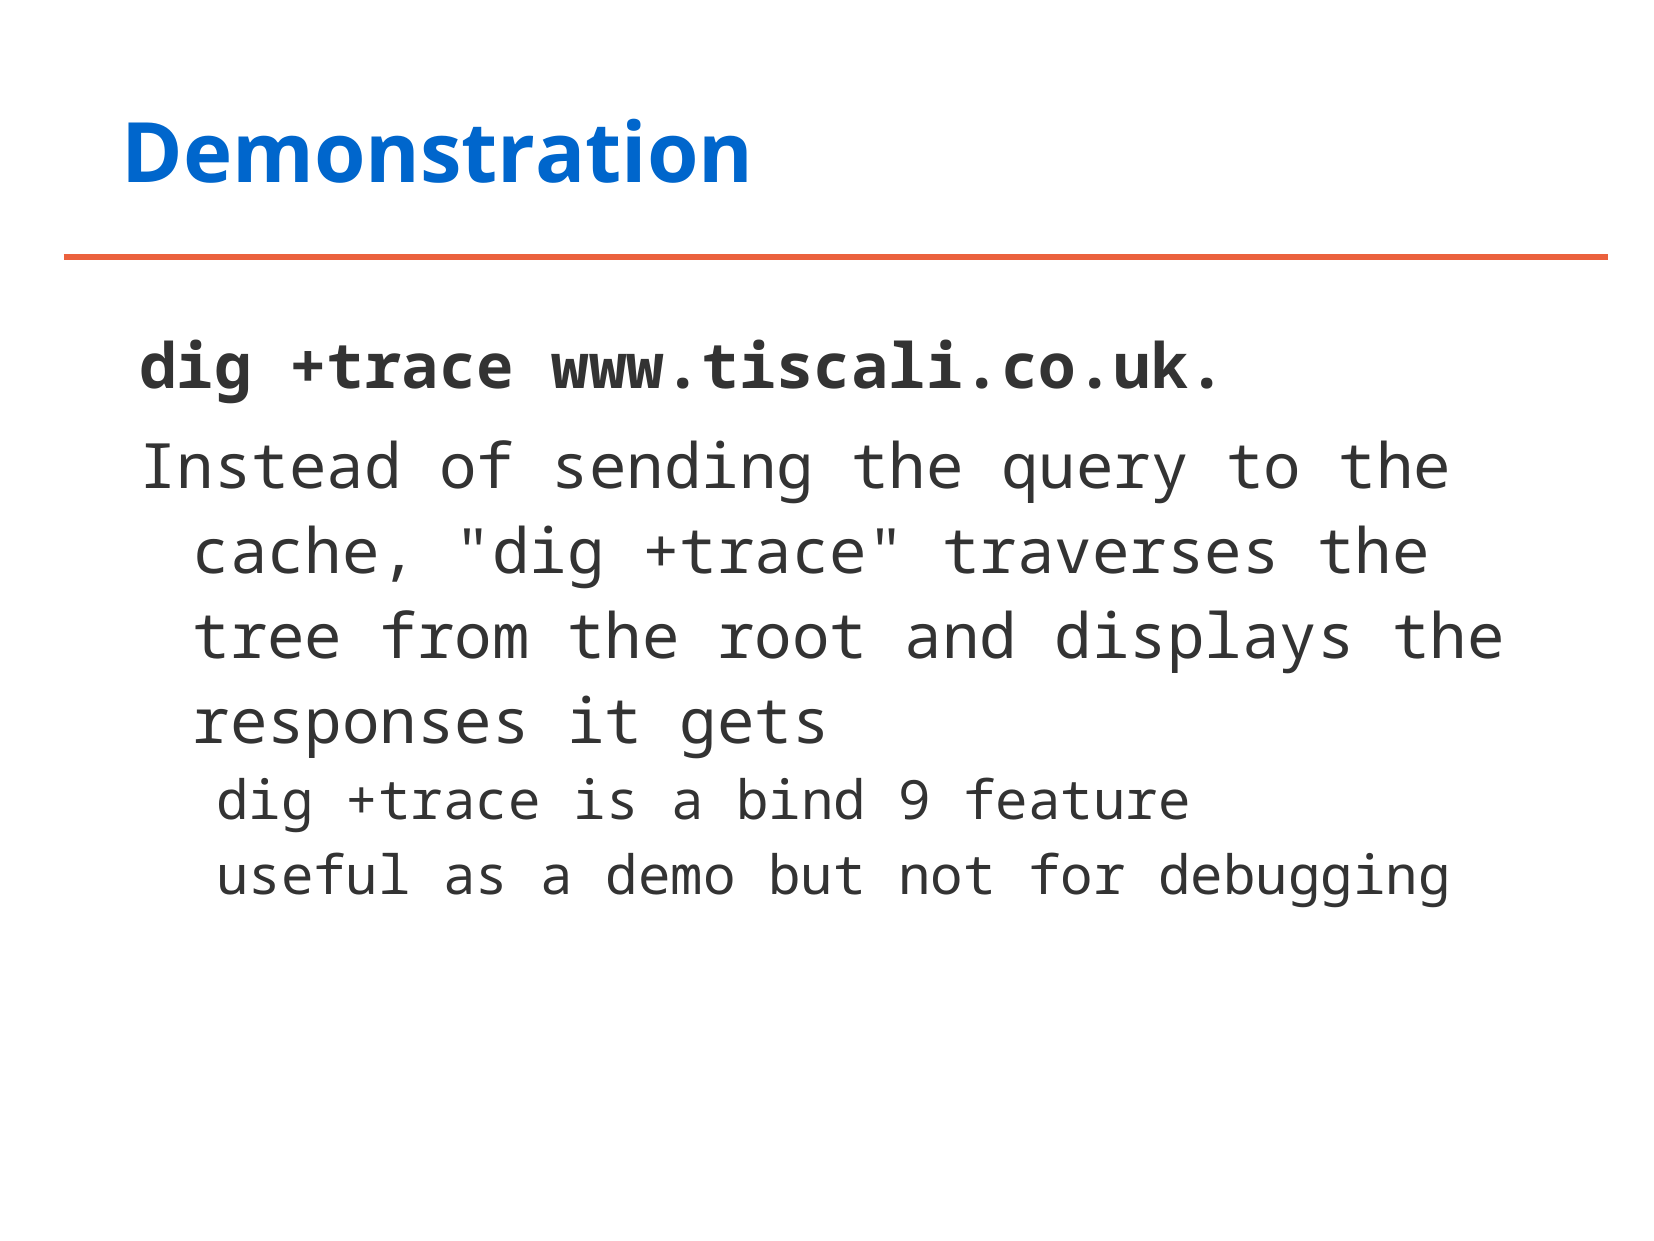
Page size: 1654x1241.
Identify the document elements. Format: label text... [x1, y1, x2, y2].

list dig +trace www.tiscali.co.uk. Instead of sending the query to the cache, "dig +trace" traverses the tree from the root and displays the responses it gets dig +trace is a bind 9 feature useful as a demo but not for debugging [121, 322, 1561, 1133]
title Demonstration [121, 46, 1534, 254]
